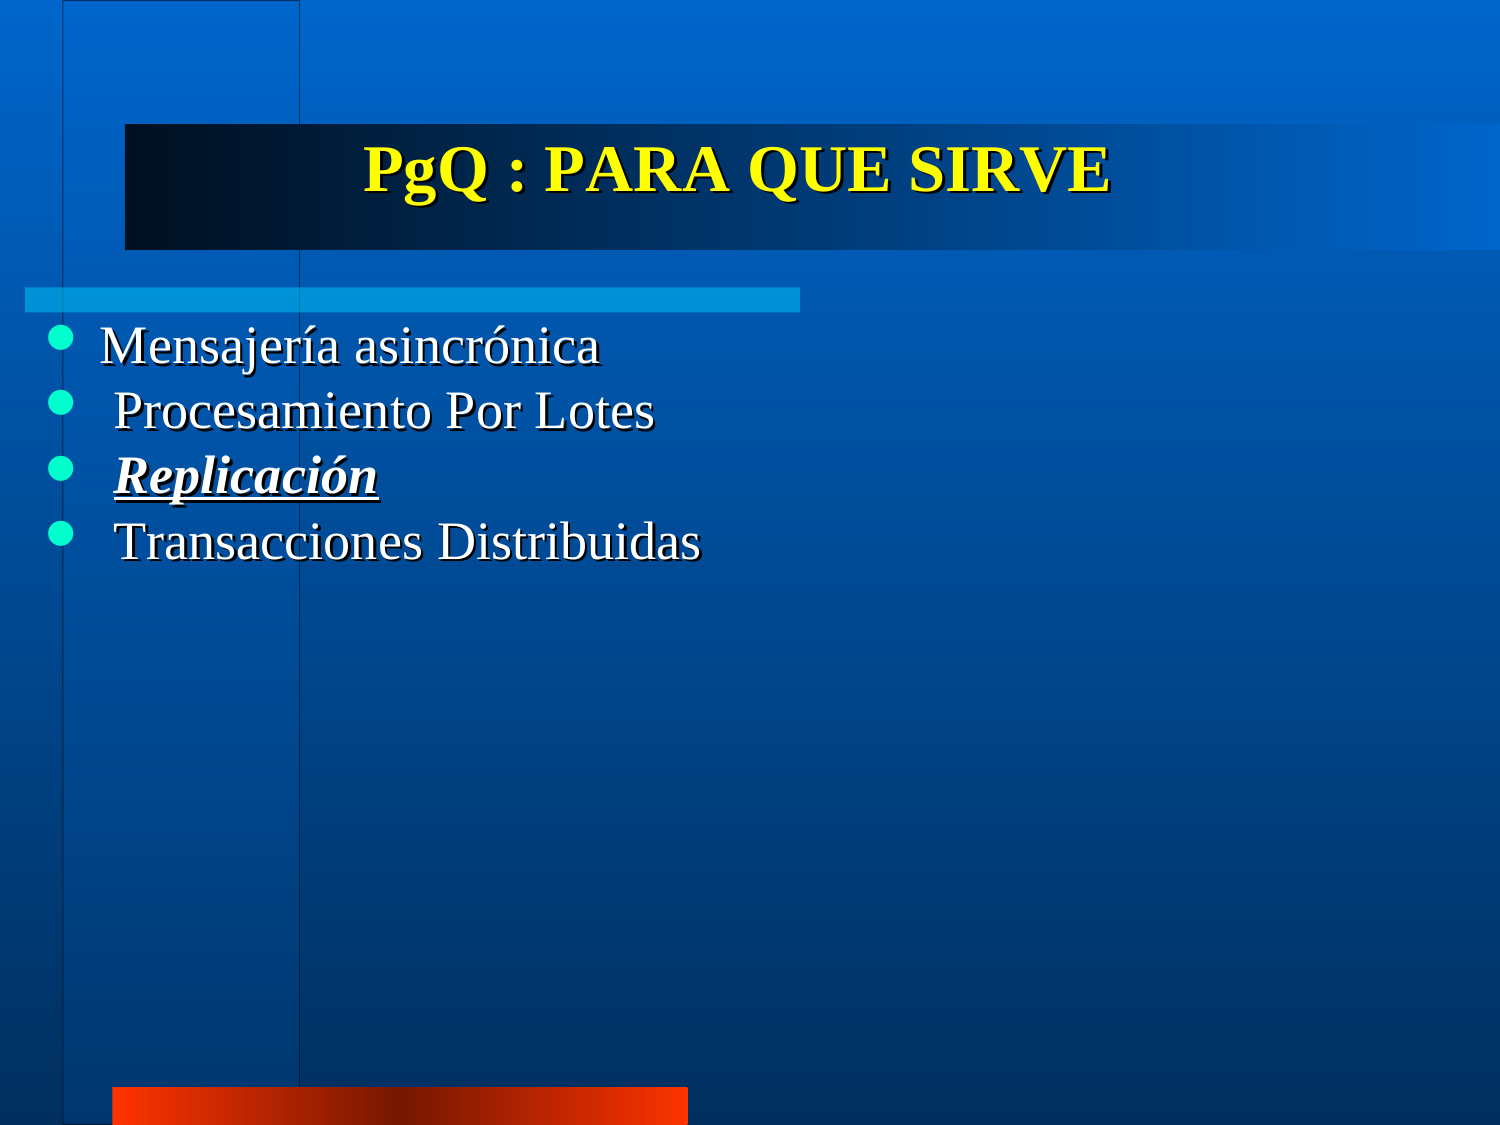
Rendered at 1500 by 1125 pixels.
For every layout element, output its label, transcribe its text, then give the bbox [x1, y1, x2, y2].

title PgQ : PARA QUE SIRVE [29, 78, 1447, 266]
list Mensajería asincrónica Procesamiento Por Lotes Replicación Transacciones Distribuidas [29, 317, 1500, 1063]
